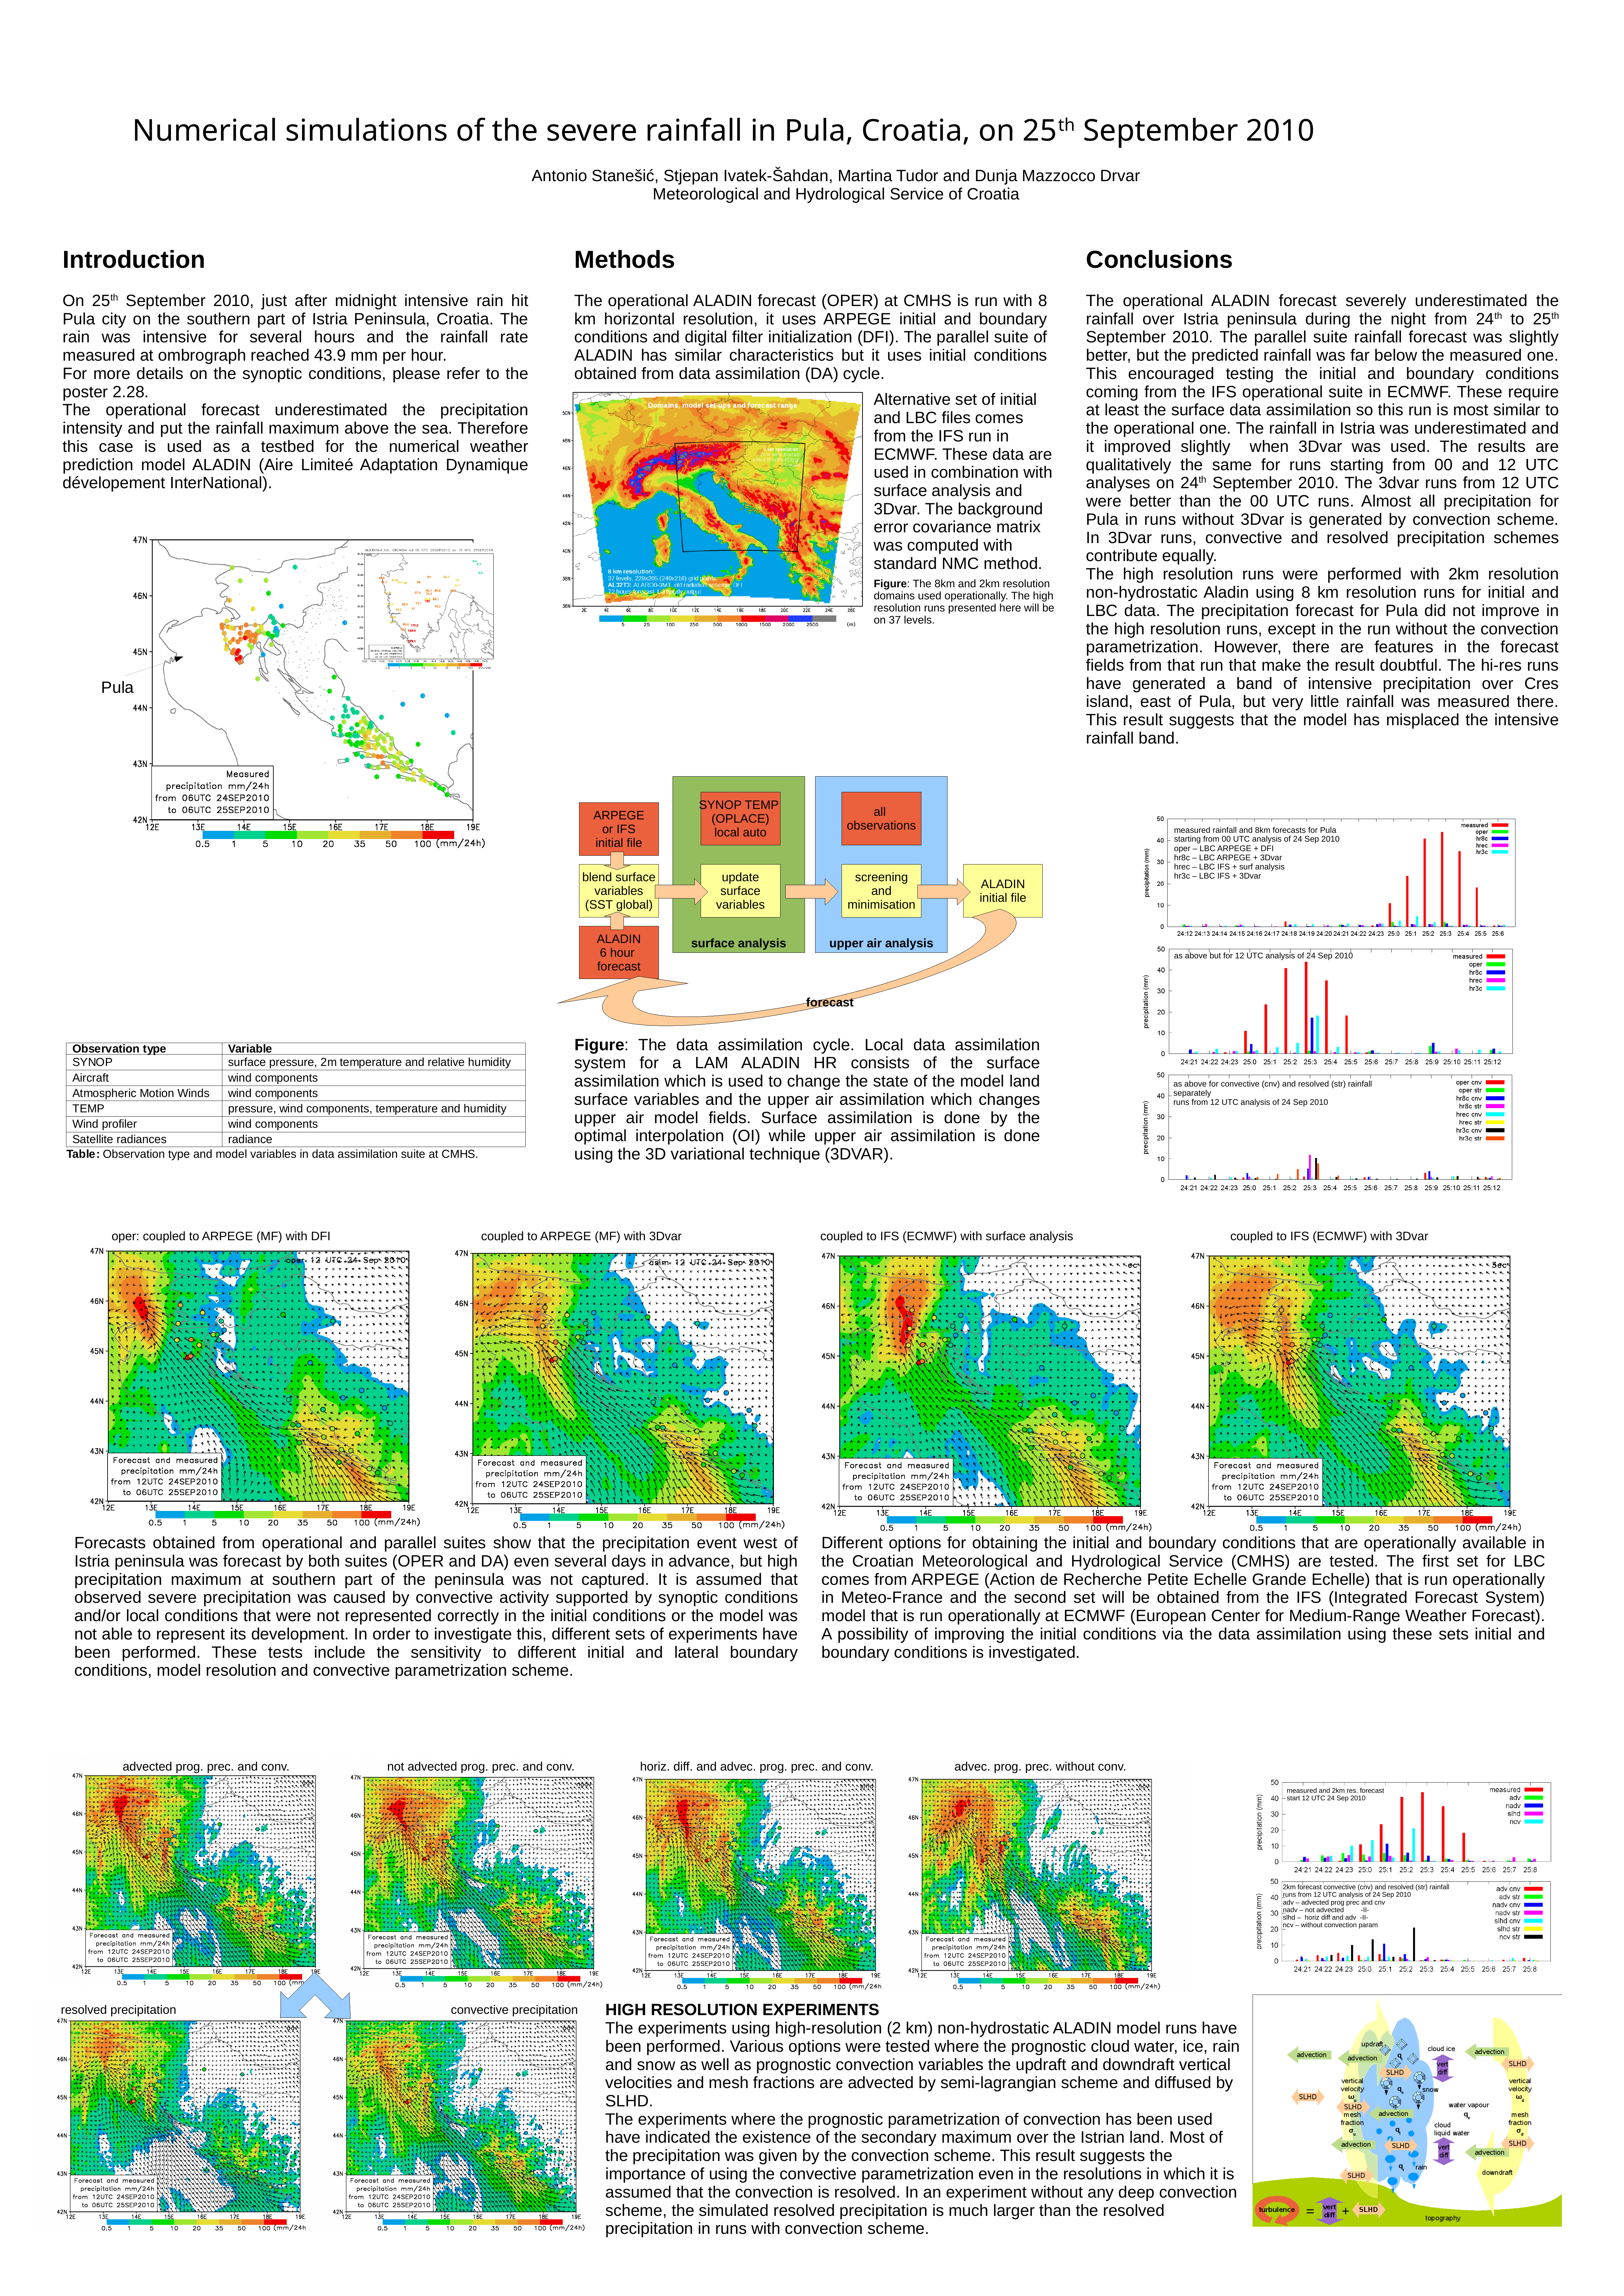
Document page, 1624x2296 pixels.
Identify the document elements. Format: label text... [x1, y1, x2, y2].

text_box blend surface variables (SST global) [579, 864, 659, 917]
text_box forecast [801, 993, 859, 1012]
text_box all observations [842, 792, 921, 845]
picture [46, 1755, 1191, 1991]
picture [56, 1224, 1562, 1533]
text_box [850, 909, 1017, 998]
text_box as above for convective (cnv) and resolved (str) rainfall separately runs from 12 UTC analysis of 24 Sep 2010 [1169, 1077, 1388, 1140]
text_box [557, 976, 801, 1026]
text_box Conclusions The operational ALADIN forecast severely underestimated the rainfall over Istria peninsula during the night from 24th to 25th September 2010. The parallel suite rainfall forecast was slightly better, but the predicted rainfall was far below the measured one. This encouraged testing the initial and boundary conditions coming from the IFS operational suite in ECMWF. These require at least the surface data assimilation so this run is most similar to the operational one. The rainfall in Istria was underestimated and it improved slightly when 3Dvar was used. The results are qualitatively the same for runs starting from 00 and 12 UTC analyses on 24th September 2010. The 3dvar runs from 12 UTC were better than the 00 UTC runs. Almost all precipitation for Pula in runs without 3Dvar is generated by convection scheme. In 3Dvar runs, convective and resolved precipitation schemes contribute equally. The high resolution runs were performed with 2km resolution non-hydrostatic Aladin using 8 km resolution runs for initial and LBC data. The precipitation forecast for Pula did not improve in the high resolution runs, except in the run without the convection parametrization. However, there are features in the forecast fields from that run that make the result doubtful. The hi-res runs have generated a band of intensive precipitation over Cres island, east of Pula, but very little rainfall was measured there. This result suggests that the model has misplaced the intensive rainfall band. [1081, 243, 1564, 775]
text_box Forecasts obtained from operational and parallel suites show that the precipitation event west of Istria peninsula was forecast by both suites (OPER and DA) even several days in advance, but high precipitation maximum at southern part of the peninsula was not captured. It is assumed that observed severe precipitation was caused by convective activity supported by synoptic conditions and/or local conditions that were not represented correctly in the initial conditions or the model was not able to represent its development. In order to investigate this, different sets of experiments have been performed. These tests include the sensitivity to different initial and lateral boundary conditions, model resolution and convective parametrization scheme. [69, 1531, 803, 1690]
picture [1253, 1774, 1562, 1977]
text_box Different options for obtaining the initial and boundary conditions that are operationally available in the Croatian Meteorological and Hydrological Service (CMHS) are tested. The first set for LBC comes from ARPEGE (Action de Recherche Petite Echelle Grande Echelle) that is run operationally in Meteo-France and the second set will be obtained from the IFS (Integrated Forecast System) model that is run operationally at ECMWF (European Center for Medium-Range Weather Forecast). A possibility of improving the initial conditions via the data assimilation using these sets initial and boundary conditions is investigated. [817, 1531, 1551, 1734]
text_box Alternative set of initial and LBC files comes from the IFS run in ECMWF. These data are used in combination with surface analysis and 3Dvar. The background error covariance matrix was computed with standard NMC method. [869, 388, 1062, 575]
text_box upper air analysis [815, 776, 948, 953]
text_box measured and 2km res. forecast start 12 UTC 24 Sep 2010 [1282, 1784, 1390, 1812]
text_box horiz. diff. and advec. prog. prec. and conv. [635, 1757, 879, 1776]
text_box [604, 852, 630, 870]
text_box advected prog. prec. and conv. [118, 1757, 295, 1776]
text_box ALADIN 6 hour forecast [579, 926, 659, 979]
text_box [280, 1972, 350, 2019]
picture [1253, 1995, 1562, 2227]
text_box not advected prog. prec. and conv. [382, 1757, 580, 1776]
text_box oper: coupled to ARPEGE (MF) with DFI [107, 1226, 406, 1251]
text_box measured rainfall and 8km forecasts for Pula starting from 00 UTC analysis of 24 Sep 2010 oper – LBC ARPEGE + DFI hr8c – LBC ARPEGE + 3Dvar hrec – LBC IFS + surf analysis hr3c – LBC IFS + 3Dvar [1169, 823, 1345, 883]
picture [1141, 812, 1526, 940]
text_box Numerical simulations of the severe rainfall in Pula, Croatia, on 25th September 2010 [128, 106, 1526, 154]
text_box Antonio Stanešić, Stjepan Ivatek-Šahdan, Martina Tudor and Dunja Mazzocco Drvar Meteorological and Hydrological Service of Croatia [527, 164, 1146, 206]
text_box surface analysis [673, 776, 805, 953]
picture [558, 388, 867, 630]
text_box resolved precipitation [56, 2000, 181, 2019]
text_box Introduction On 25th September 2010, just after midnight intensive rain hit Pula city on the southern part of Istria Peninsula, Croatia. The rain was intensive for several hours and the rainfall rate measured at ombrograph reached 43.9 mm per hour. For more details on the synoptic conditions, please refer to the poster 2.28. The operational forecast underestimated the precipitation intensity and put the rainfall maximum above the sea. Therefore this case is used as a testbed for the numerical weather prediction model ALADIN (Aire Limiteé Adaptation Dynamique dévelopement InterNational). [58, 243, 541, 495]
text_box Figure: The 8km and 2km resolution domains used operationally. The high resolution runs presented here will be on 37 levels. [869, 575, 1062, 628]
picture [31, 2000, 600, 2232]
text_box Figure: The data assimilation cycle. Local data assimilation system for a LAM ALADIN HR consists of the surface assimilation which is used to change the state of the model land surface variables and the upper air assimilation which changes upper air model fields. Surface assimilation is done by the optimal interpolation (OI) while upper air assimilation is done using the 3D variational technique (3DVAR). [570, 1033, 1052, 1166]
picture [1139, 941, 1524, 1195]
text_box as above but for 12 UTC analysis of 24 Sep 2010 [1169, 949, 1359, 972]
text_box coupled to IFS (ECMWF) with surface analysis [815, 1226, 1159, 1251]
text_box ALADIN initial file [963, 864, 1043, 917]
text_box 2km forecast convective (cnv) and resolved (str) rainfall runs from 12 UTC analysis of 24 Sep 2010 adv – advected prog prec and cnv nadv – not advected -II- slhd – horiz diff and adv -II- ncv – without convection param [1278, 1881, 1455, 1931]
text_box [604, 912, 630, 930]
text_box [785, 878, 838, 905]
text_box convective precipitation [446, 2000, 583, 2019]
text_box Pula [96, 676, 139, 699]
text_box [917, 878, 971, 905]
picture [96, 510, 529, 850]
text_box HIGH RESOLUTION EXPERIMENTS The experiments using high-resolution (2 km) non-hydrostatic ALADIN model runs have been performed. Various options were tested where the prognostic cloud water, ice, rain and snow as well as prognostic convection variables the updraft and downdraft vertical velocities and mesh fractions are advected by semi-lagrangian scheme and diffused by SLHD. The experiments where the prognostic parametrization of convection has been used have indicated the existence of the secondary maximum over the Istrian land. Most of the precipitation was given by the convection scheme. This result suggests the importance of using the convective parametrization even in the resolutions in which it is assumed that the convection is resolved. In an experiment without any deep convection scheme, the simulated resolved precipitation is much larger than the resolved precipitation in runs with convection scheme. [600, 1998, 1251, 2240]
chart [65, 1042, 551, 1166]
text_box coupled to IFS (ECMWF) with 3Dvar [1225, 1226, 1497, 1251]
text_box advec. prog. prec. without conv. [946, 1757, 1131, 1776]
text_box screening and minimisation [842, 864, 921, 917]
text_box SYNOP TEMP (OPLACE) local auto [701, 792, 780, 845]
text_box ARPEGE or IFS initial file [579, 802, 659, 856]
text_box update surface variables [701, 864, 780, 917]
text_box Methods The operational ALADIN forecast (OPER) at CMHS is run with 8 km horizontal resolution, it uses ARPEGE initial and boundary conditions and digital filter initialization (DFI). The parallel suite of ALADIN has similar characteristics but it uses initial conditions obtained from data assimilation (DA) cycle. [570, 243, 1052, 398]
text_box [655, 878, 708, 905]
text_box coupled to ARPEGE (MF) with 3Dvar [476, 1226, 752, 1251]
